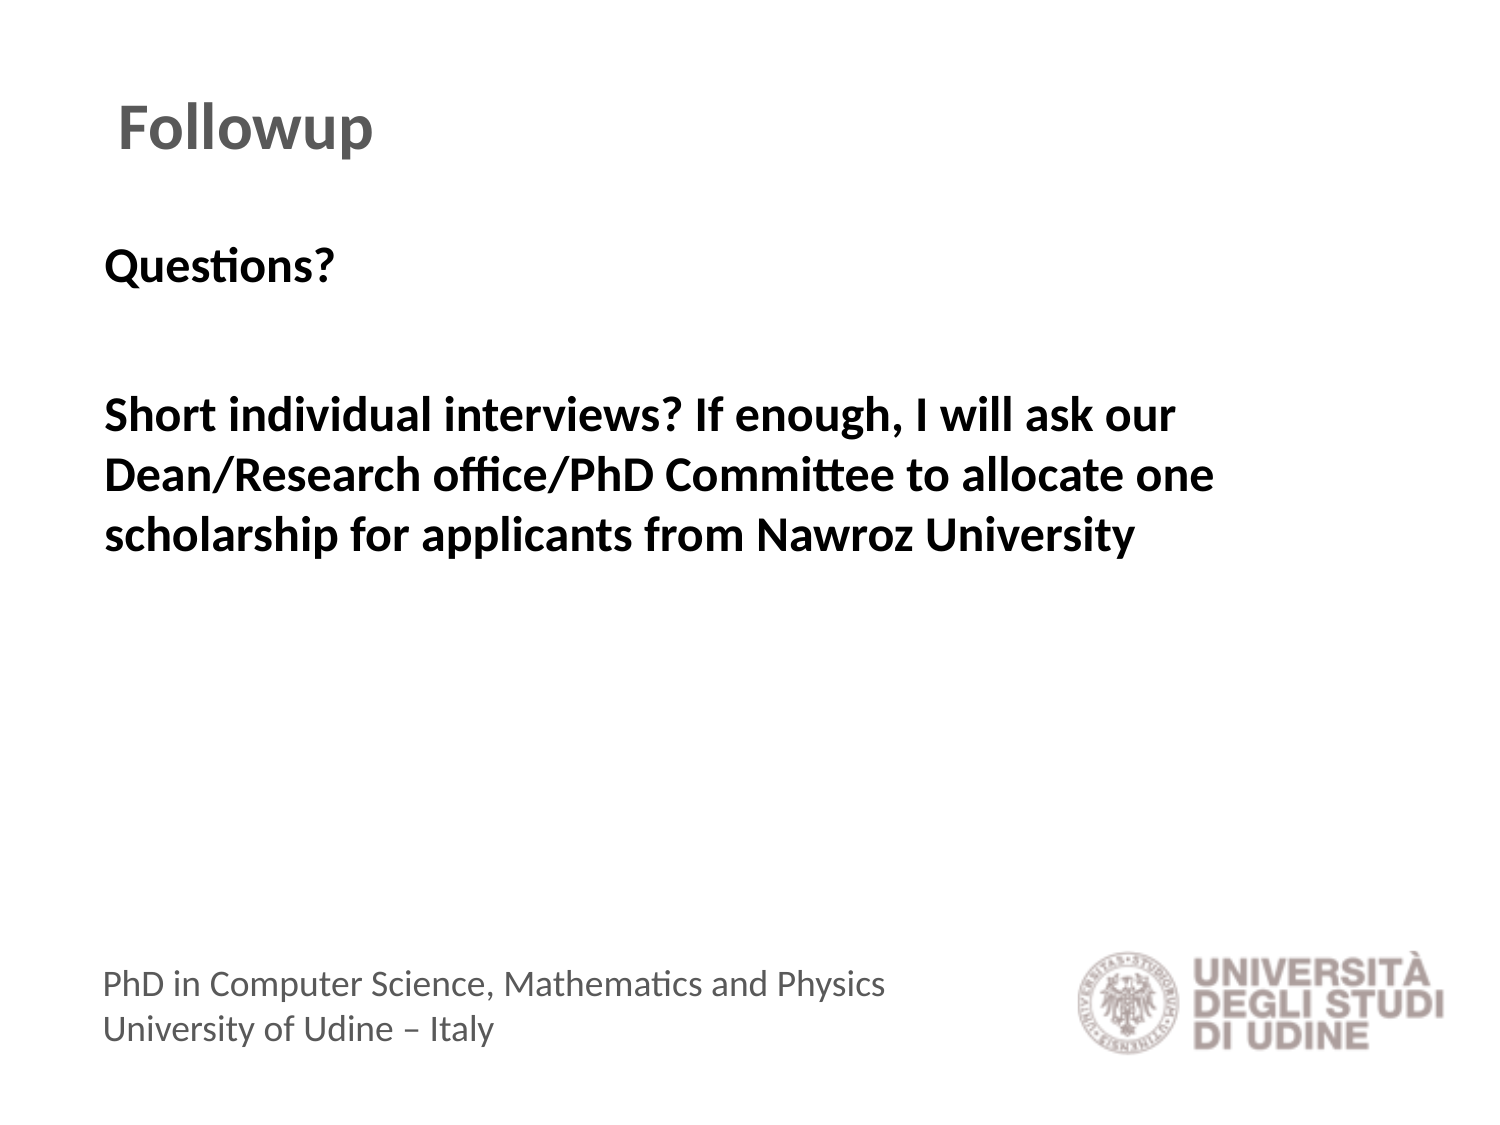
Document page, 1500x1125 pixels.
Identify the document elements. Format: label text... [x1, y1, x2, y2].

subtitle Questions? Short individual interviews? If enough, I will ask our Dean/Research office/PhD Committee to allocate one scholarship for applicants from Nawroz University [89, 224, 1394, 925]
picture [1076, 950, 1447, 1058]
text_box Followup [103, 75, 1379, 188]
title PhD in Computer Science, Mathematics and Physics University of Udine – Italy [87, 928, 938, 1079]
